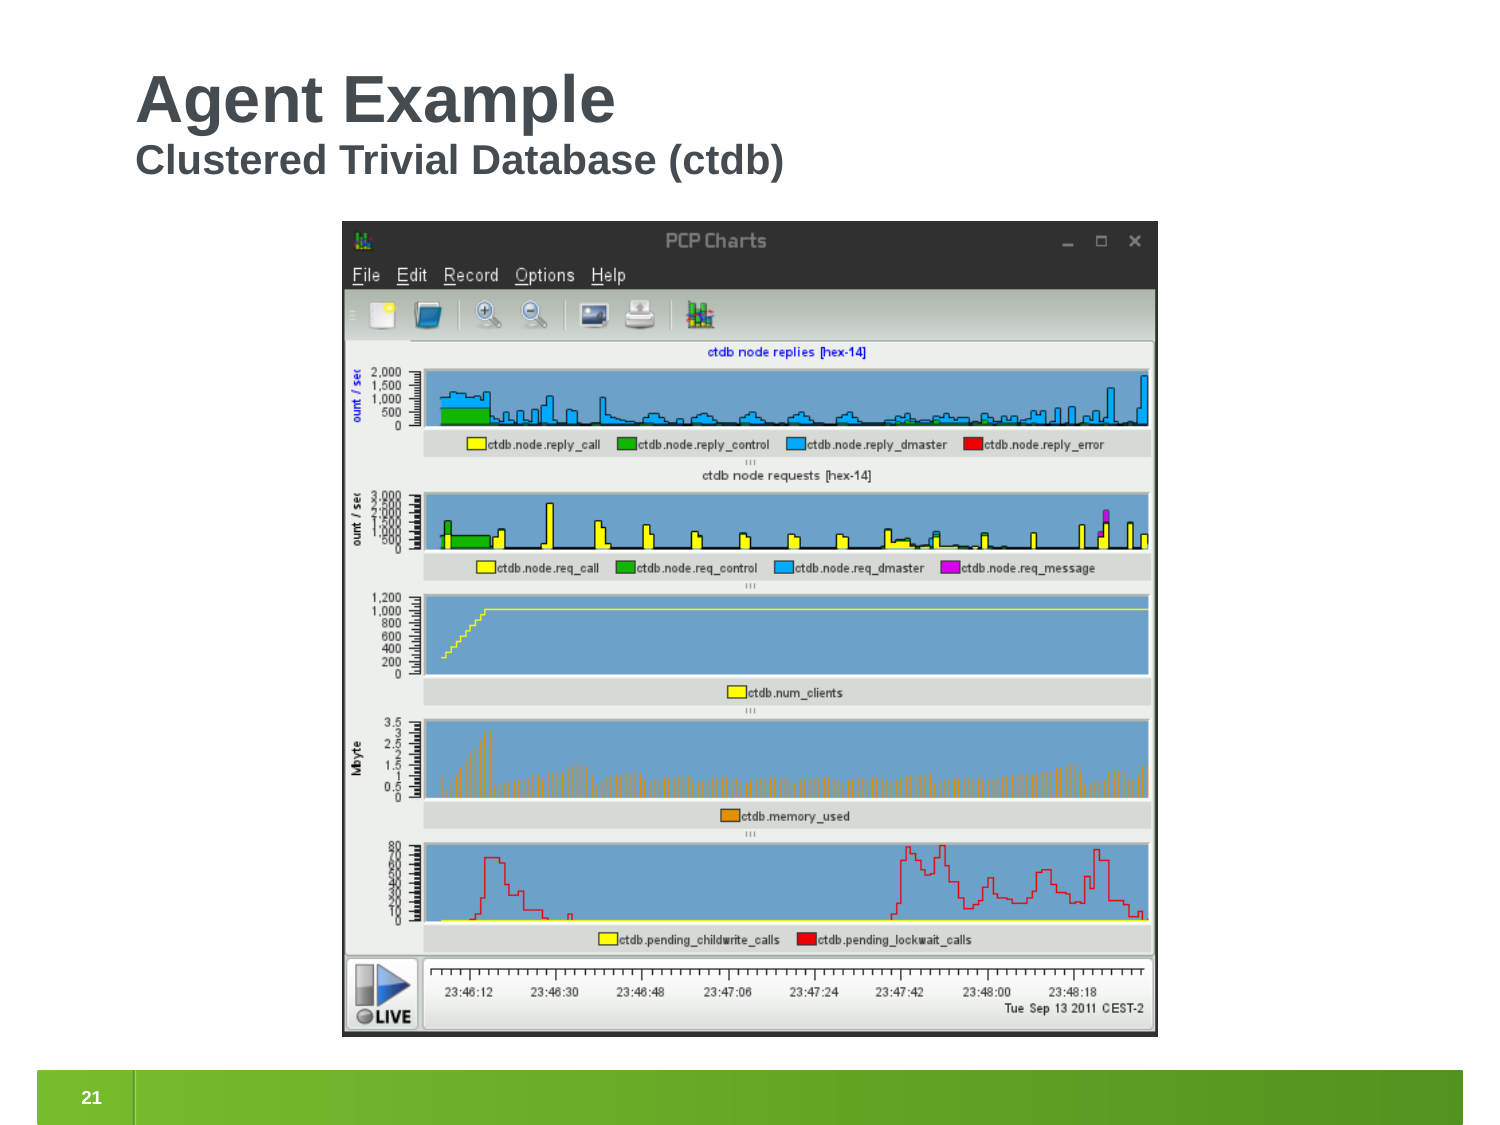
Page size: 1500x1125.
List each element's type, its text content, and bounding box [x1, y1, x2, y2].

picture [342, 221, 1158, 1037]
title Agent Example Clustered Trivial Database (ctdb) [135, 49, 1372, 197]
